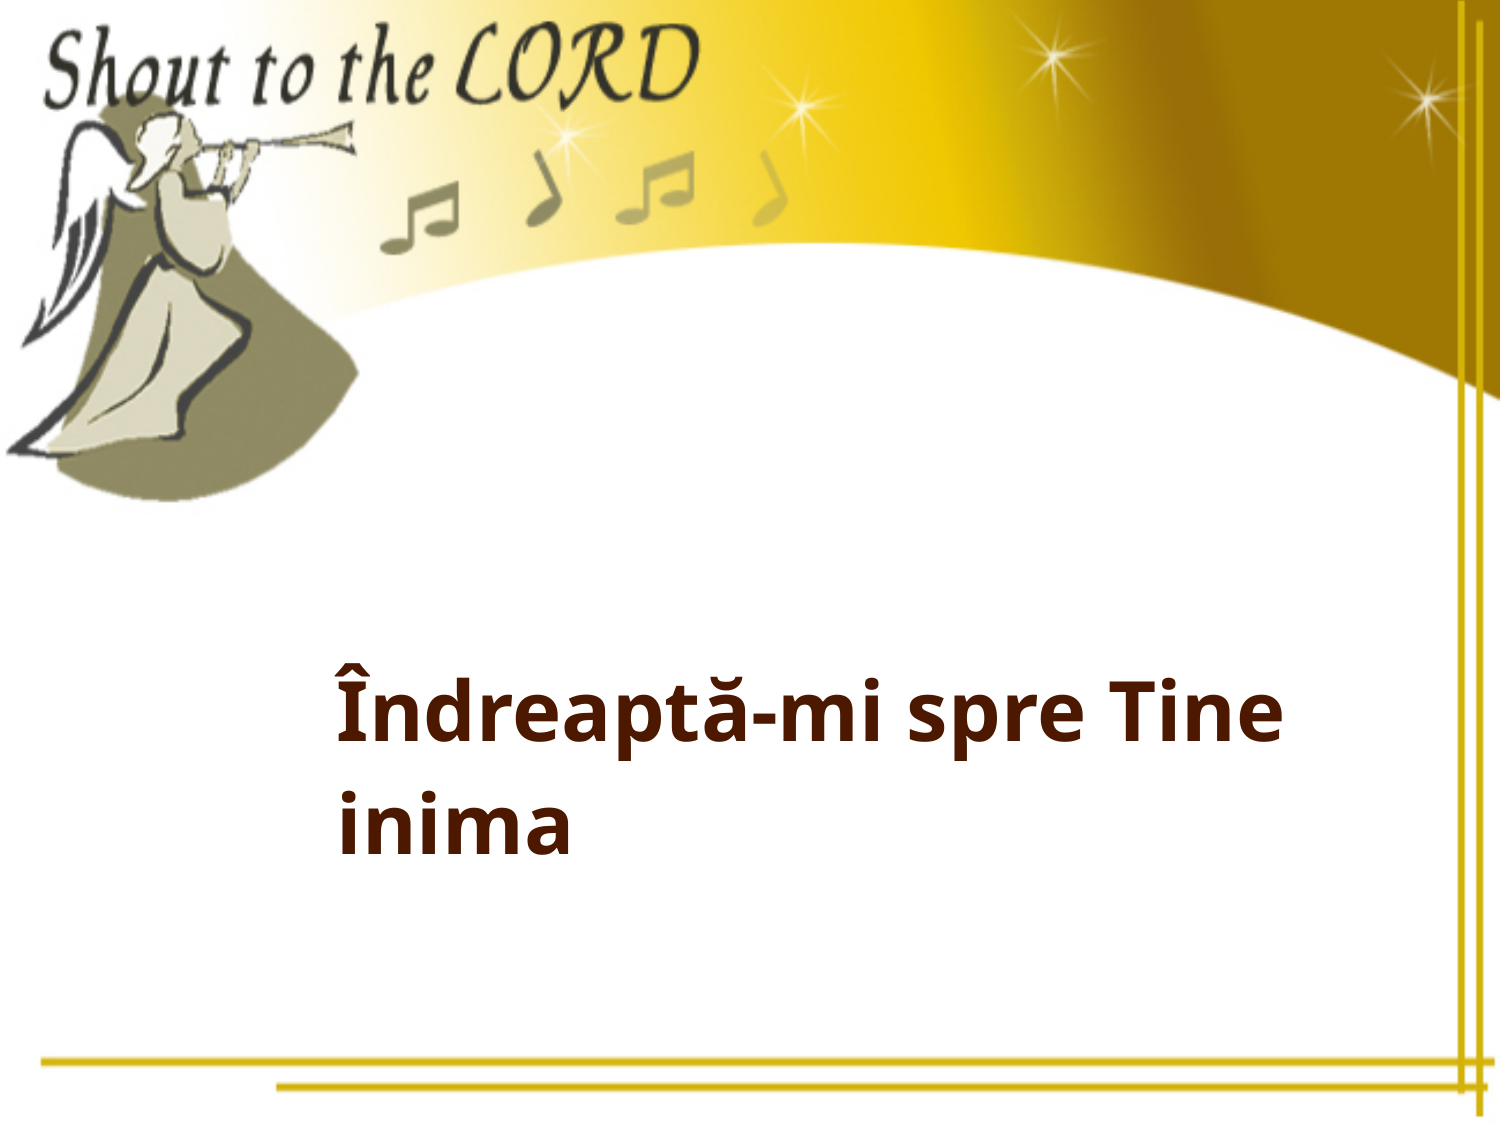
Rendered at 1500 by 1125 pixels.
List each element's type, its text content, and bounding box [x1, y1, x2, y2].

text_box Îndreaptă-mi spre Tine inima [321, 644, 1372, 762]
picture [0, 0, 1500, 1125]
